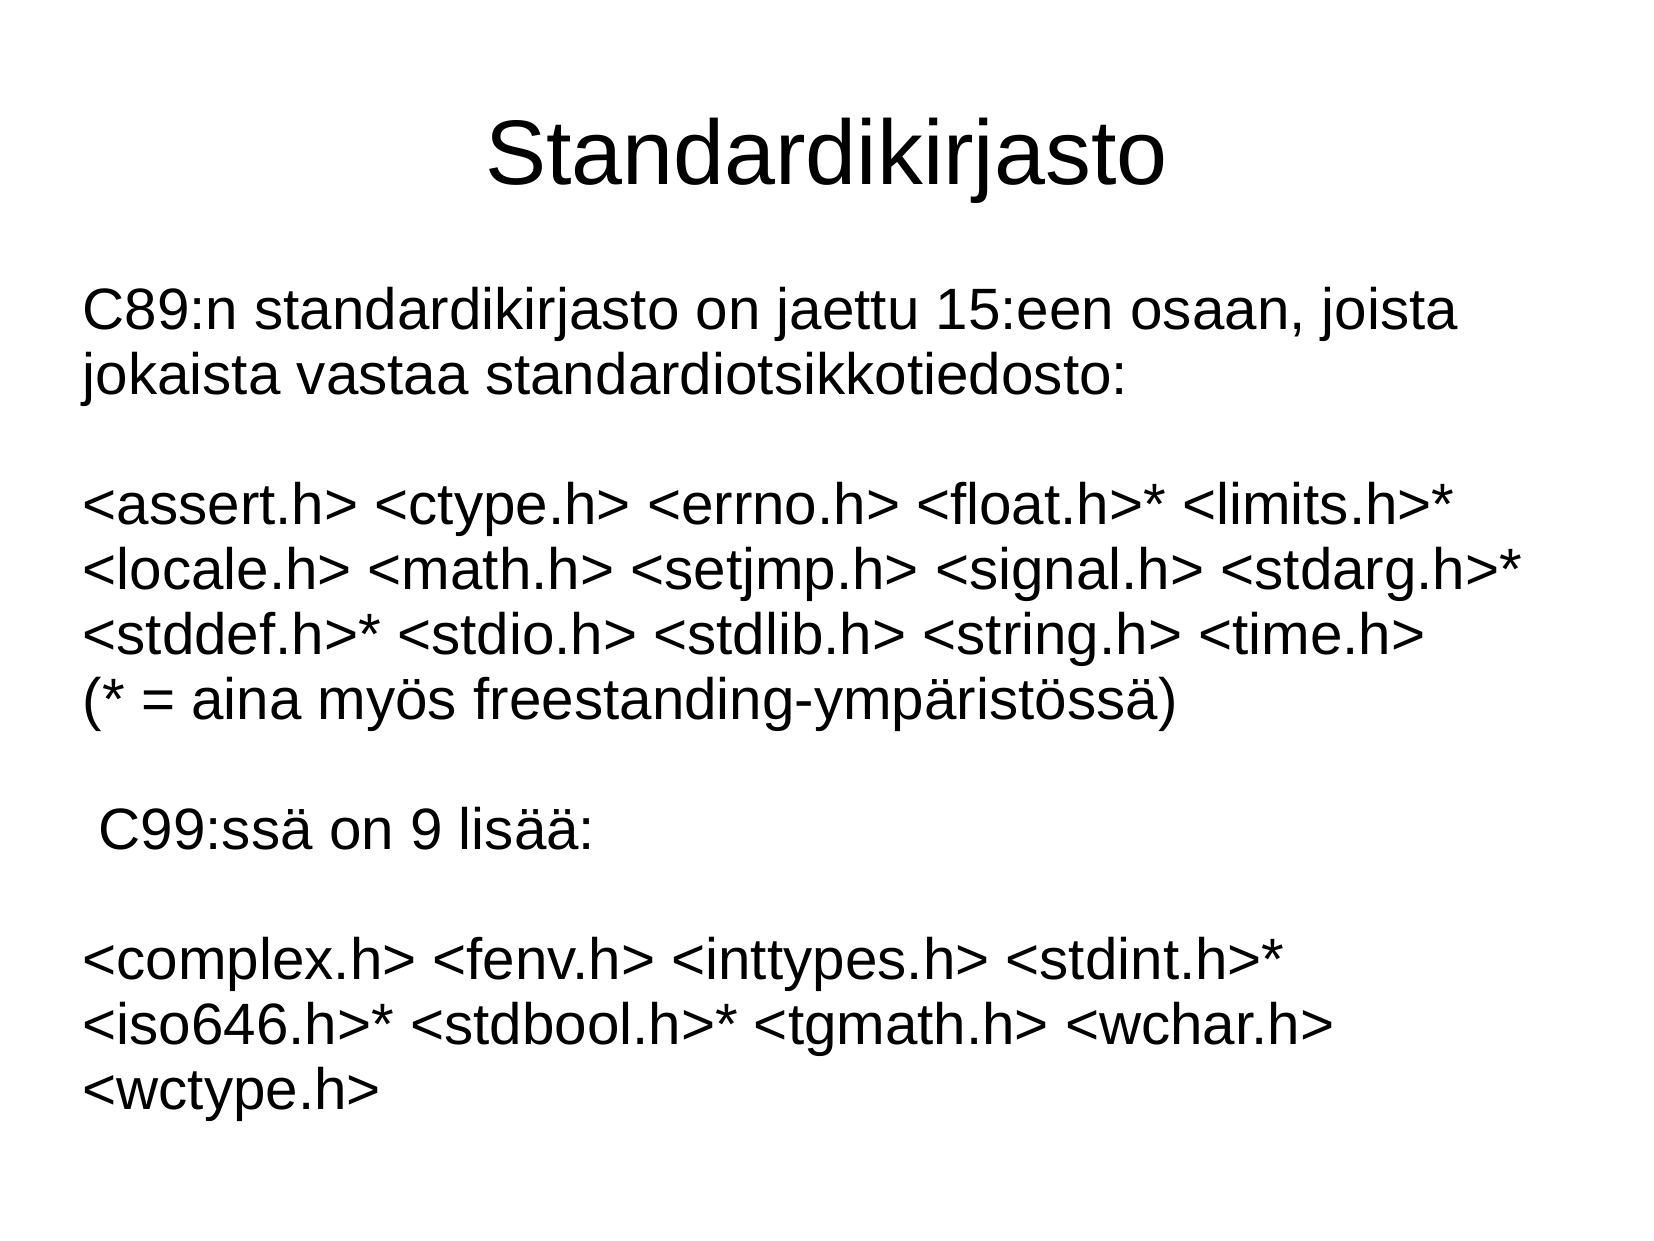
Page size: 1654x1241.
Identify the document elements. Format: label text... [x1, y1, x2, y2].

subtitle C89:n standardikirjasto on jaettu 15:een osaan, joista jokaista vastaa standardiotsikkotiedosto: <assert.h> <ctype.h> <errno.h> <float.h>* <limits.h>* <locale.h> <math.h> <setjmp.h> <signal.h> <stdarg.h>* <stddef.h>* <stdio.h> <stdlib.h> <string.h> <time.h> (* = aina myös freestanding-ympäristössä) C99:ssä on 9 lisää: <complex.h> <fenv.h> <inttypes.h> <stdint.h>* <iso646.h>* <stdbool.h>* <tgmath.h> <wchar.h> <wctype.h> [82, 276, 1571, 1123]
title Standardikirjasto [82, 56, 1571, 250]
